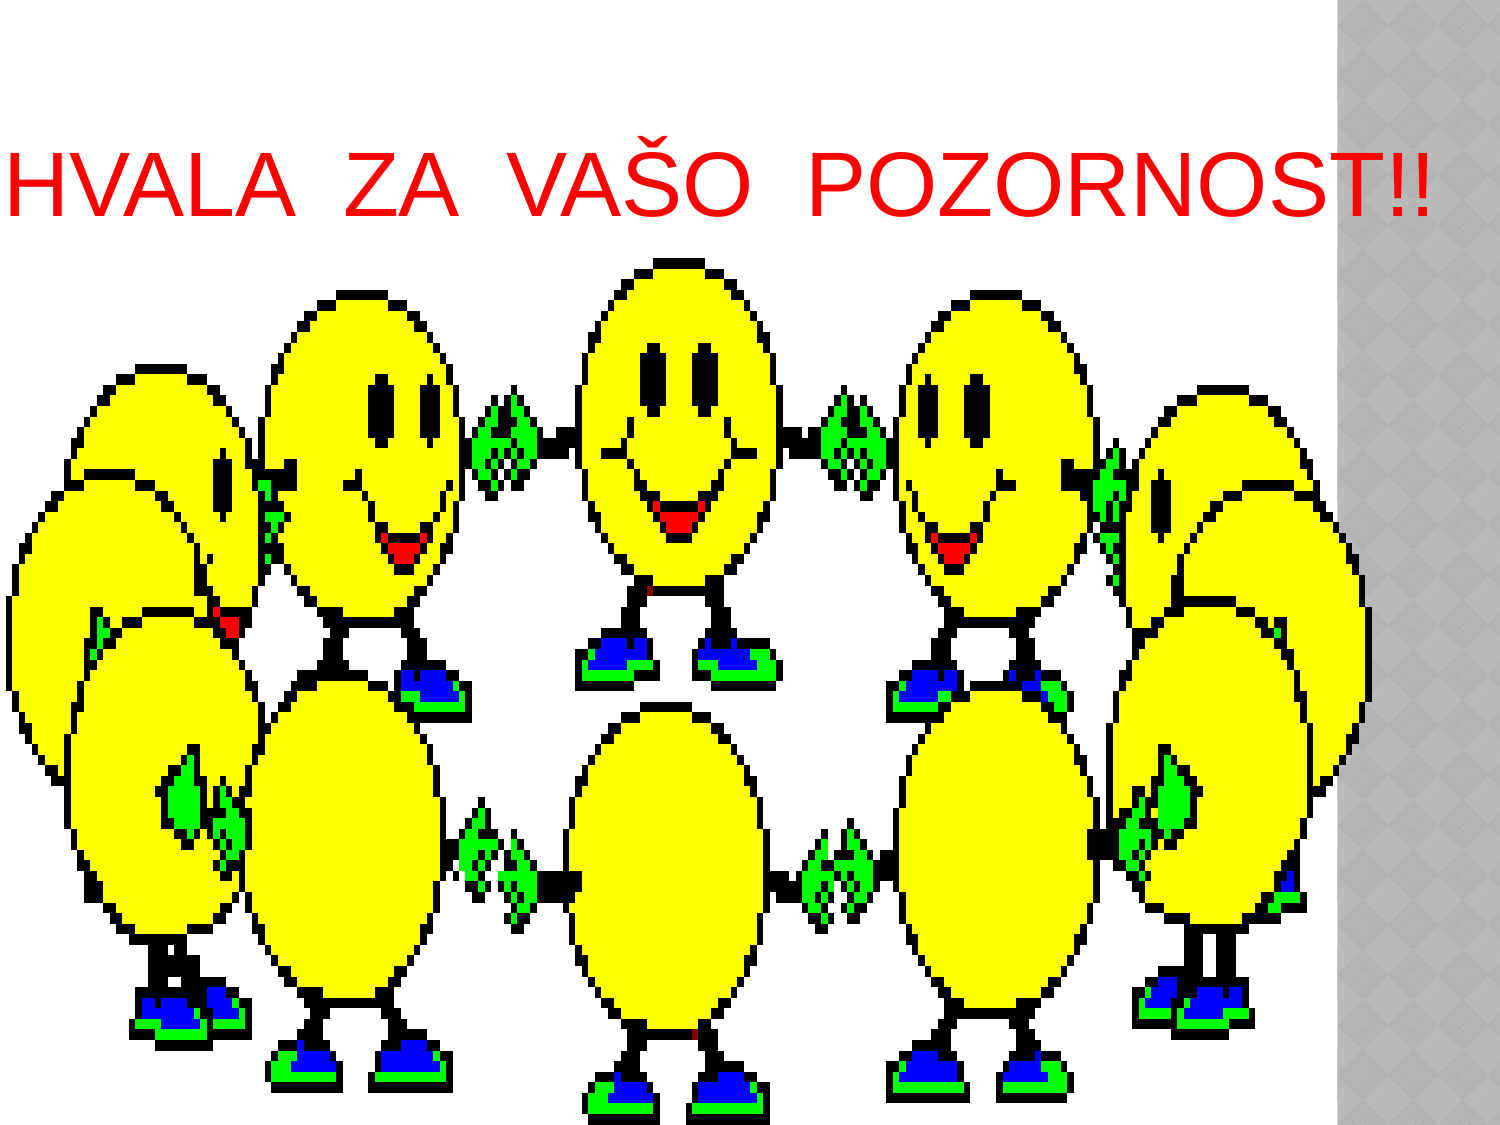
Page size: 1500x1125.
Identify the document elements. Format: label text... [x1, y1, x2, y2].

text_box HVALA ZA VAŠO POZORNOST!! [0, 117, 1465, 242]
picture [0, 248, 1372, 1125]
